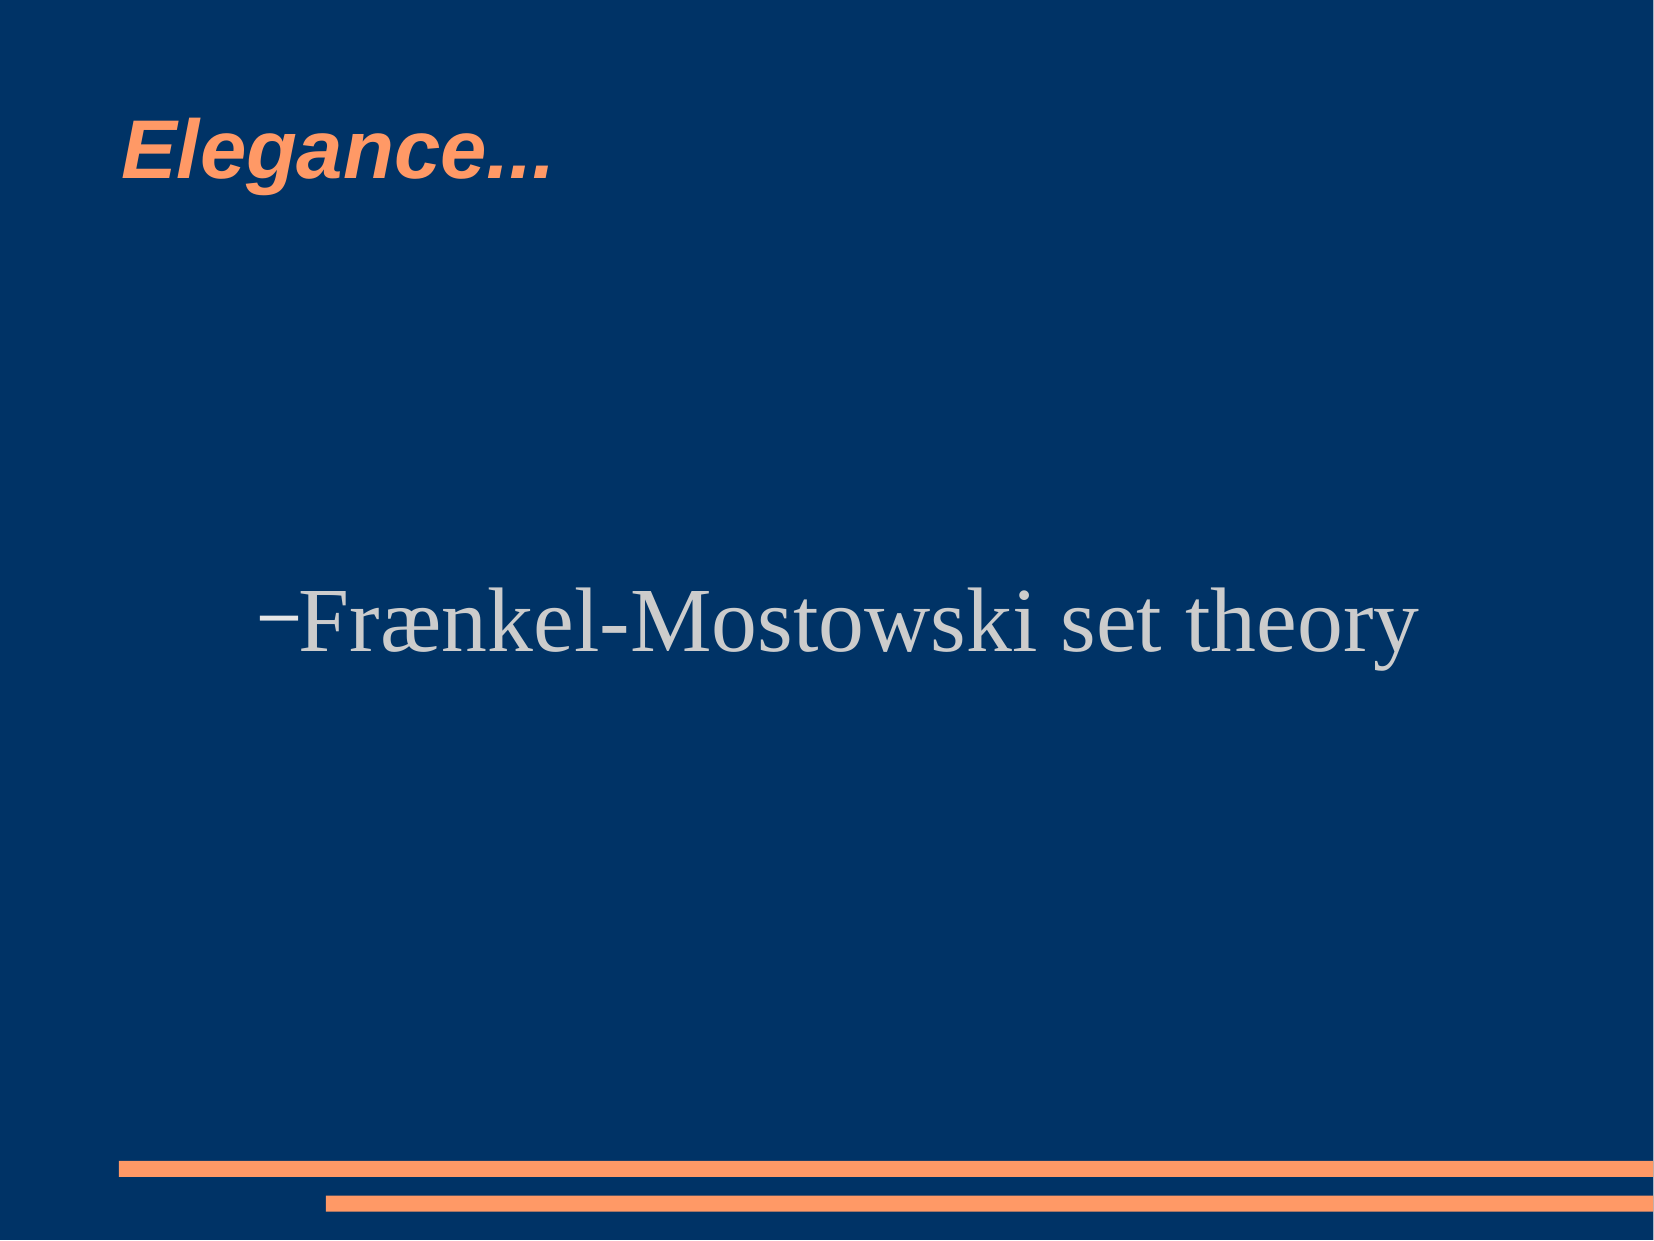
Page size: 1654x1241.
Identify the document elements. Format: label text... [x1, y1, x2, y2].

subtitle Frænkel-Mostowski set theory [121, 215, 1561, 1026]
title Elegance... [121, 46, 1534, 215]
